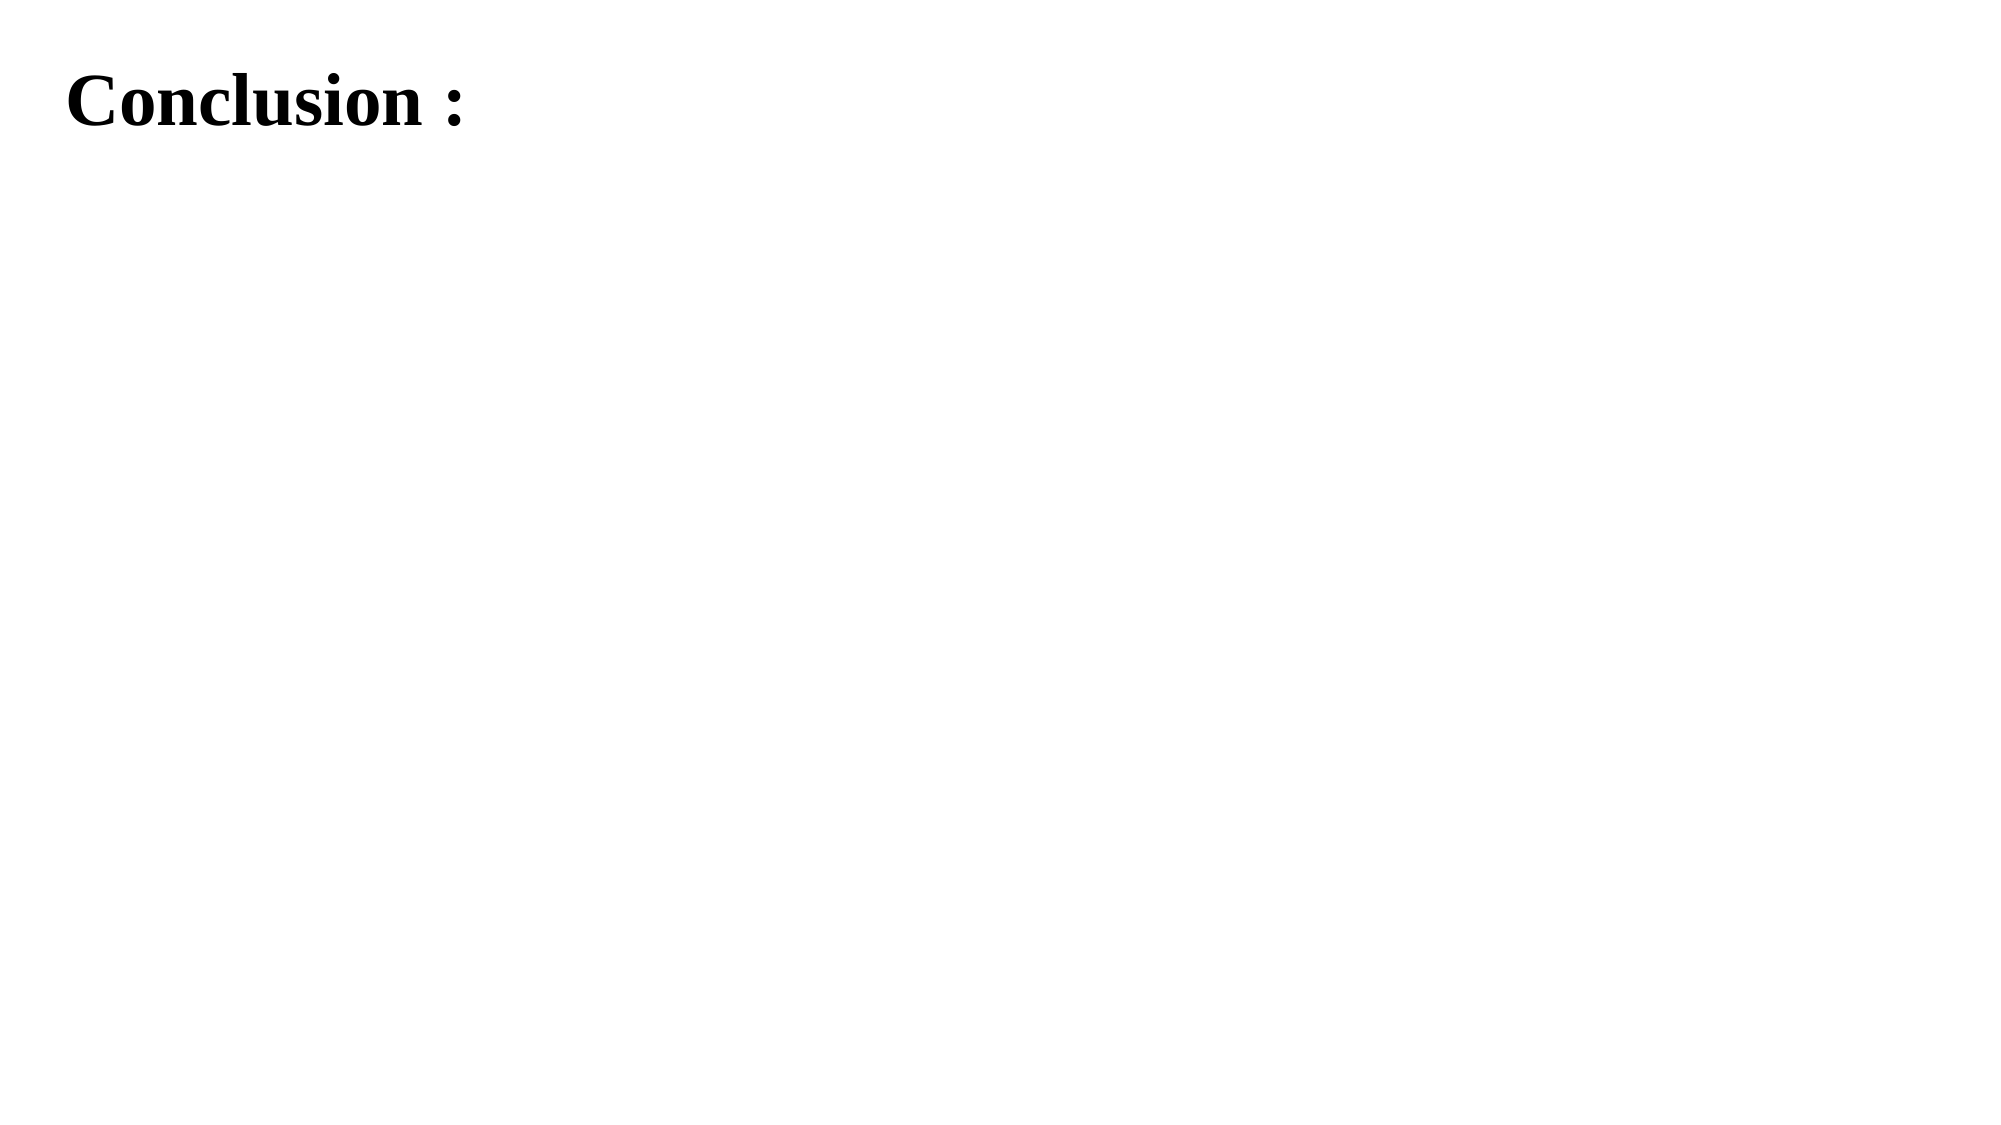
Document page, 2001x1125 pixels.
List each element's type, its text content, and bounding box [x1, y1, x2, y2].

list Conclusion : [50, 53, 1924, 1099]
